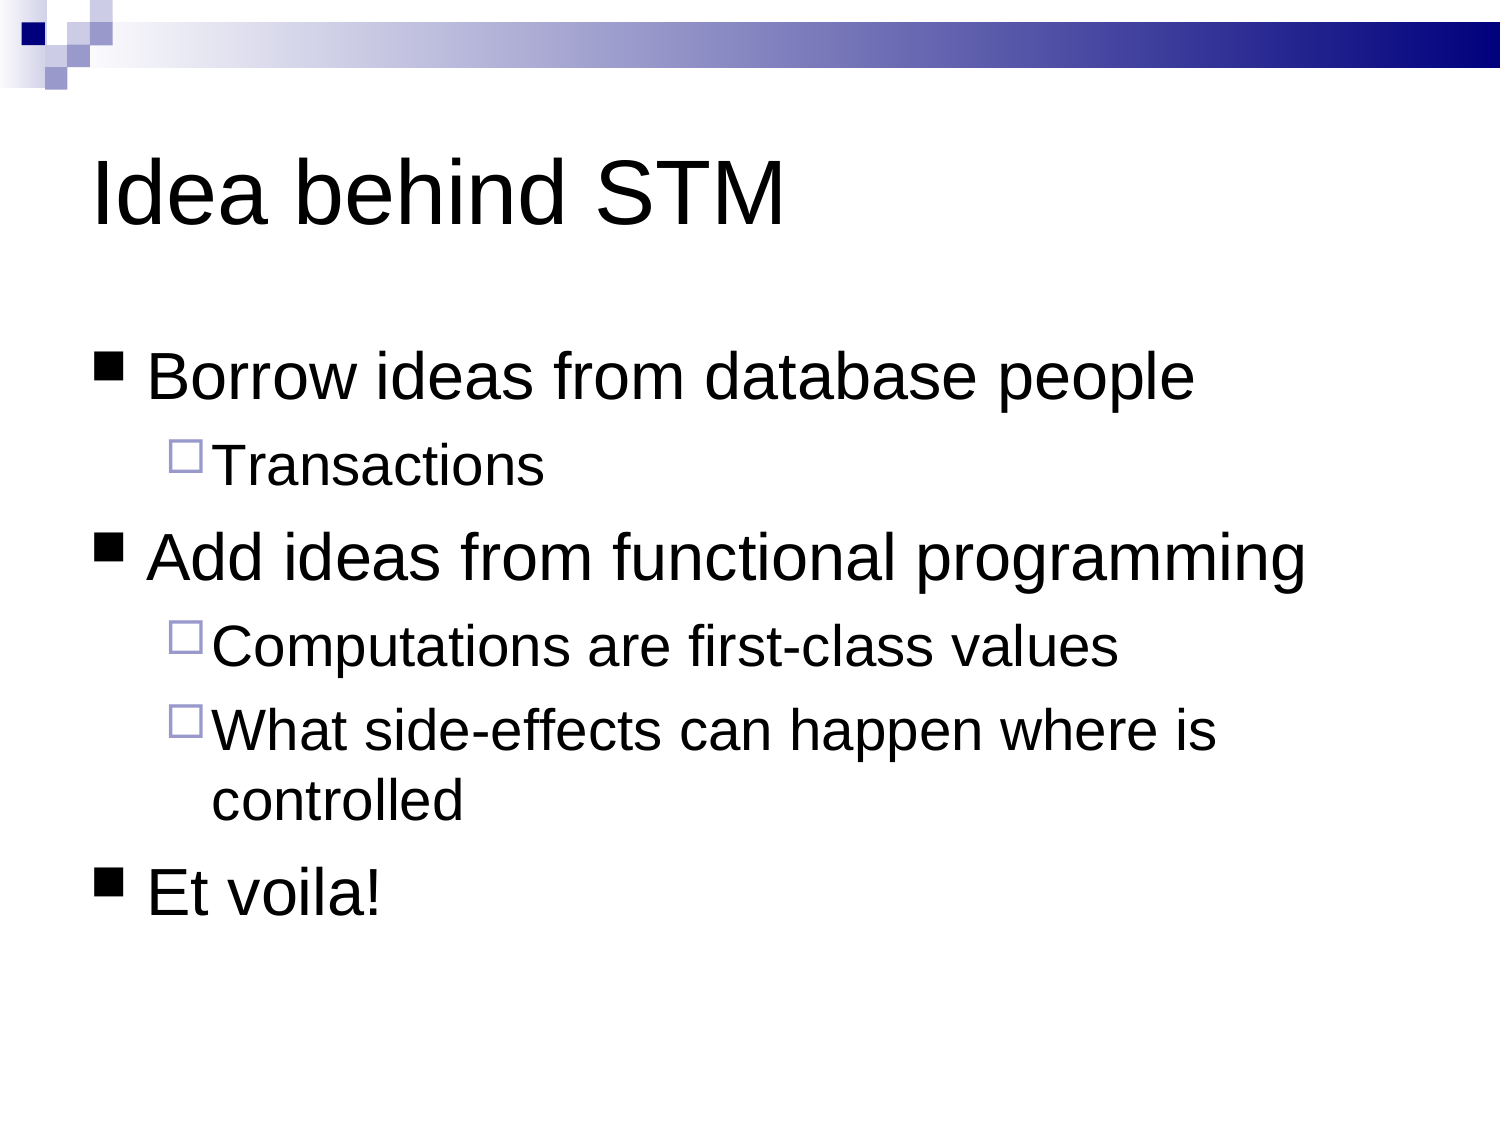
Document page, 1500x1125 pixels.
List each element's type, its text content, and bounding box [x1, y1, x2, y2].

list Borrow ideas from database people Transactions Add ideas from functional programming Computations are first-class values What side-effects can happen where is controlled Et voila! [75, 324, 1426, 963]
title Idea behind STM [75, 75, 1426, 301]
